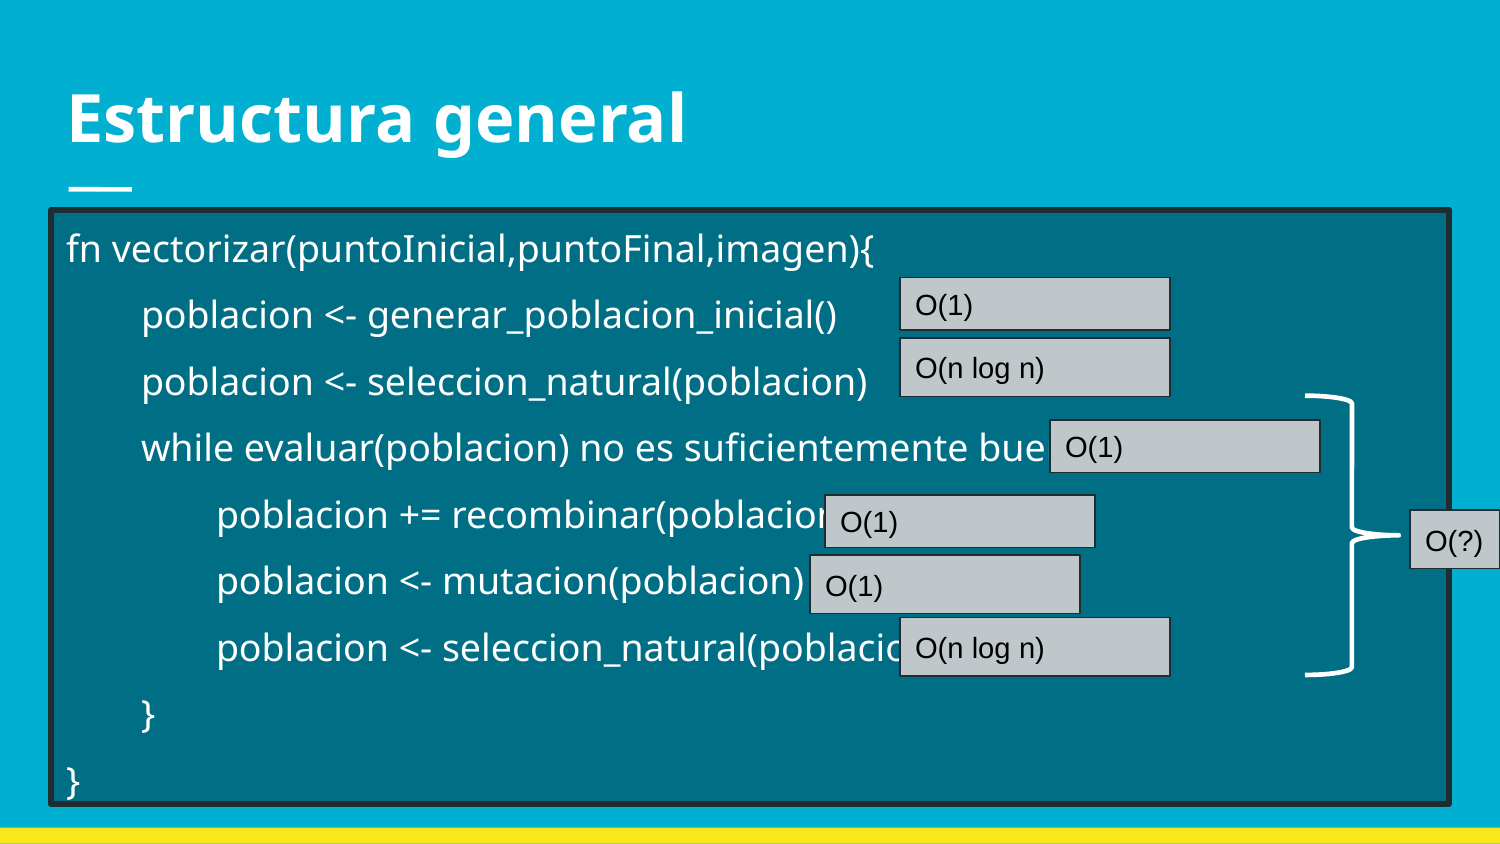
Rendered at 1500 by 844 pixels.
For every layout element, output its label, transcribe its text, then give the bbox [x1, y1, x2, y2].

list fn vectorizar(puntoInicial,puntoFinal,imagen){ poblacion <- generar_poblacion_inicial() poblacion <- seleccion_natural(poblacion) while evaluar(poblacion) no es suficientemente buena { poblacion += recombinar(poblacion) poblacion <- mutacion(poblacion) poblacion <- seleccion_natural(poblacion) } } [51, 209, 1449, 804]
text_box O(?) [1410, 510, 1500, 569]
text_box O(1) [1050, 419, 1321, 473]
text_box O(1) [810, 555, 1081, 614]
text_box O(1) [825, 494, 1096, 548]
text_box O(n log n) [900, 617, 1171, 676]
text_box O(1) [900, 277, 1171, 330]
text_box O(n log n) [900, 337, 1171, 397]
title Estructura general [51, 61, 1449, 167]
